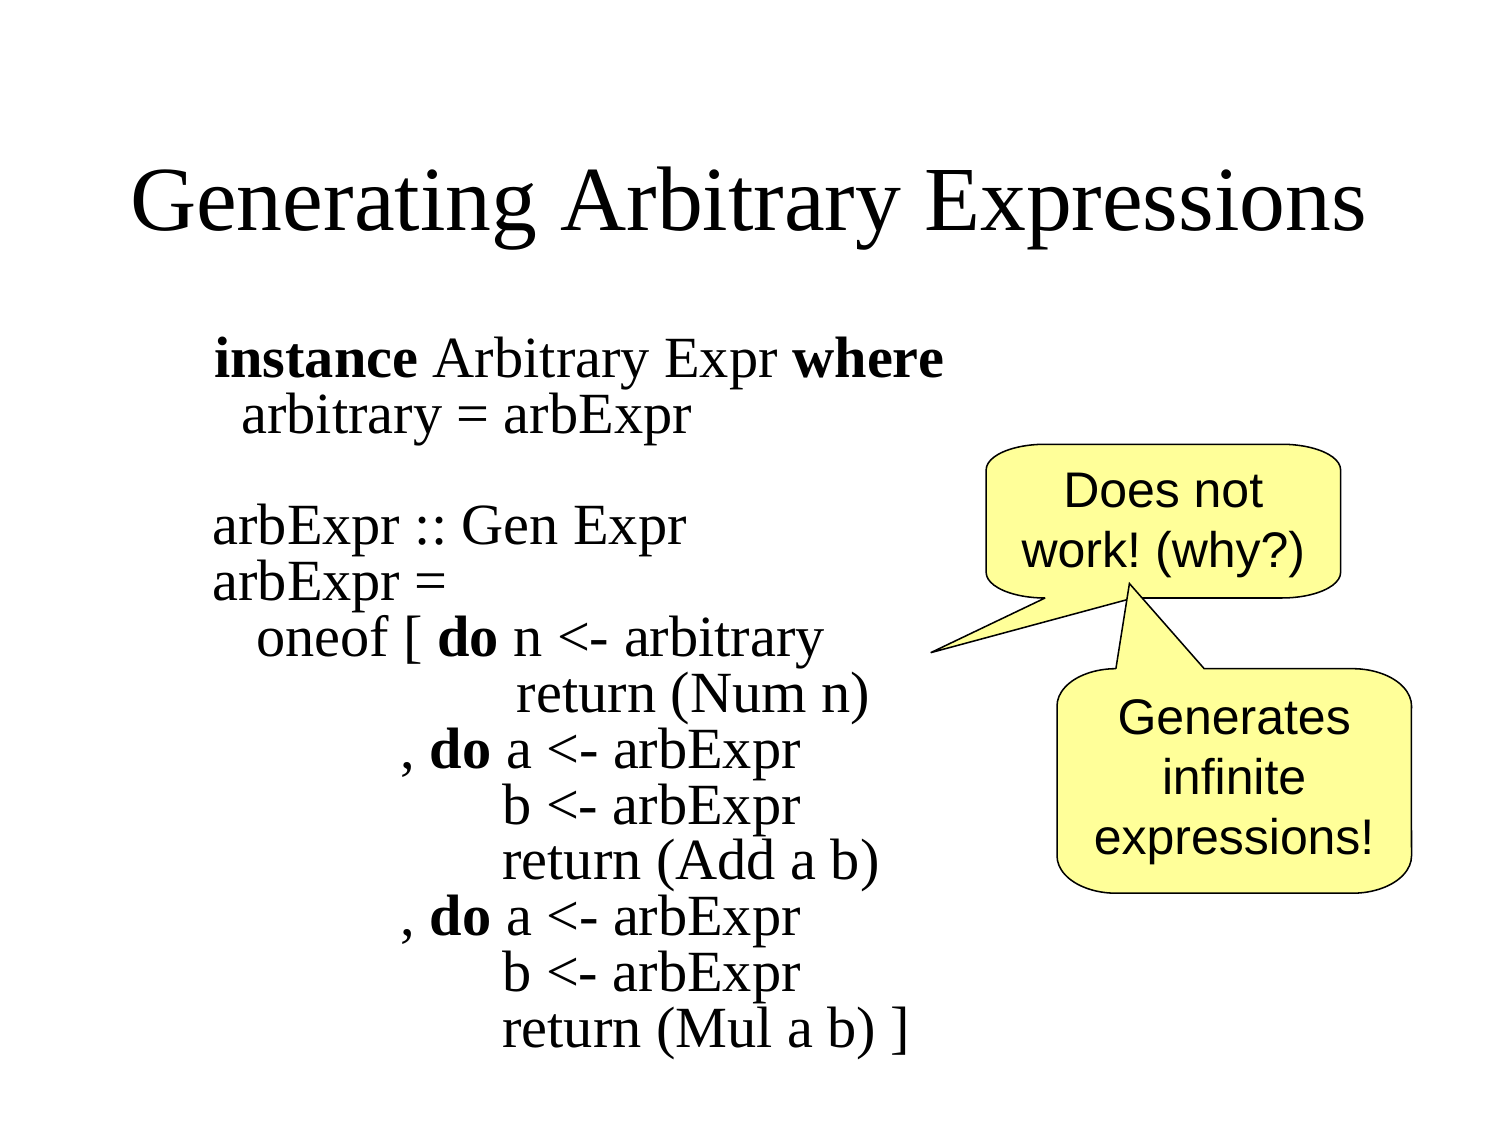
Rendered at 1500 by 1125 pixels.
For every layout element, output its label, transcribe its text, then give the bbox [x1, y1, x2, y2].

text_box Generates infinite expressions! [1057, 583, 1412, 894]
title Generating Arbitrary Expressions [112, 99, 1388, 288]
list instance Arbitrary Expr where arbitrary = arbExpr arbExpr :: Gen Expr arbExpr = oneof [ do n <- arbitrary return (Num n) , do a <- arbExpr b <- arbExpr return (Add a b) , do a <- arbExpr b <- arbExpr return (Mul a b) ] [112, 324, 1388, 1071]
text_box Does not work! (why?) [930, 444, 1341, 653]
